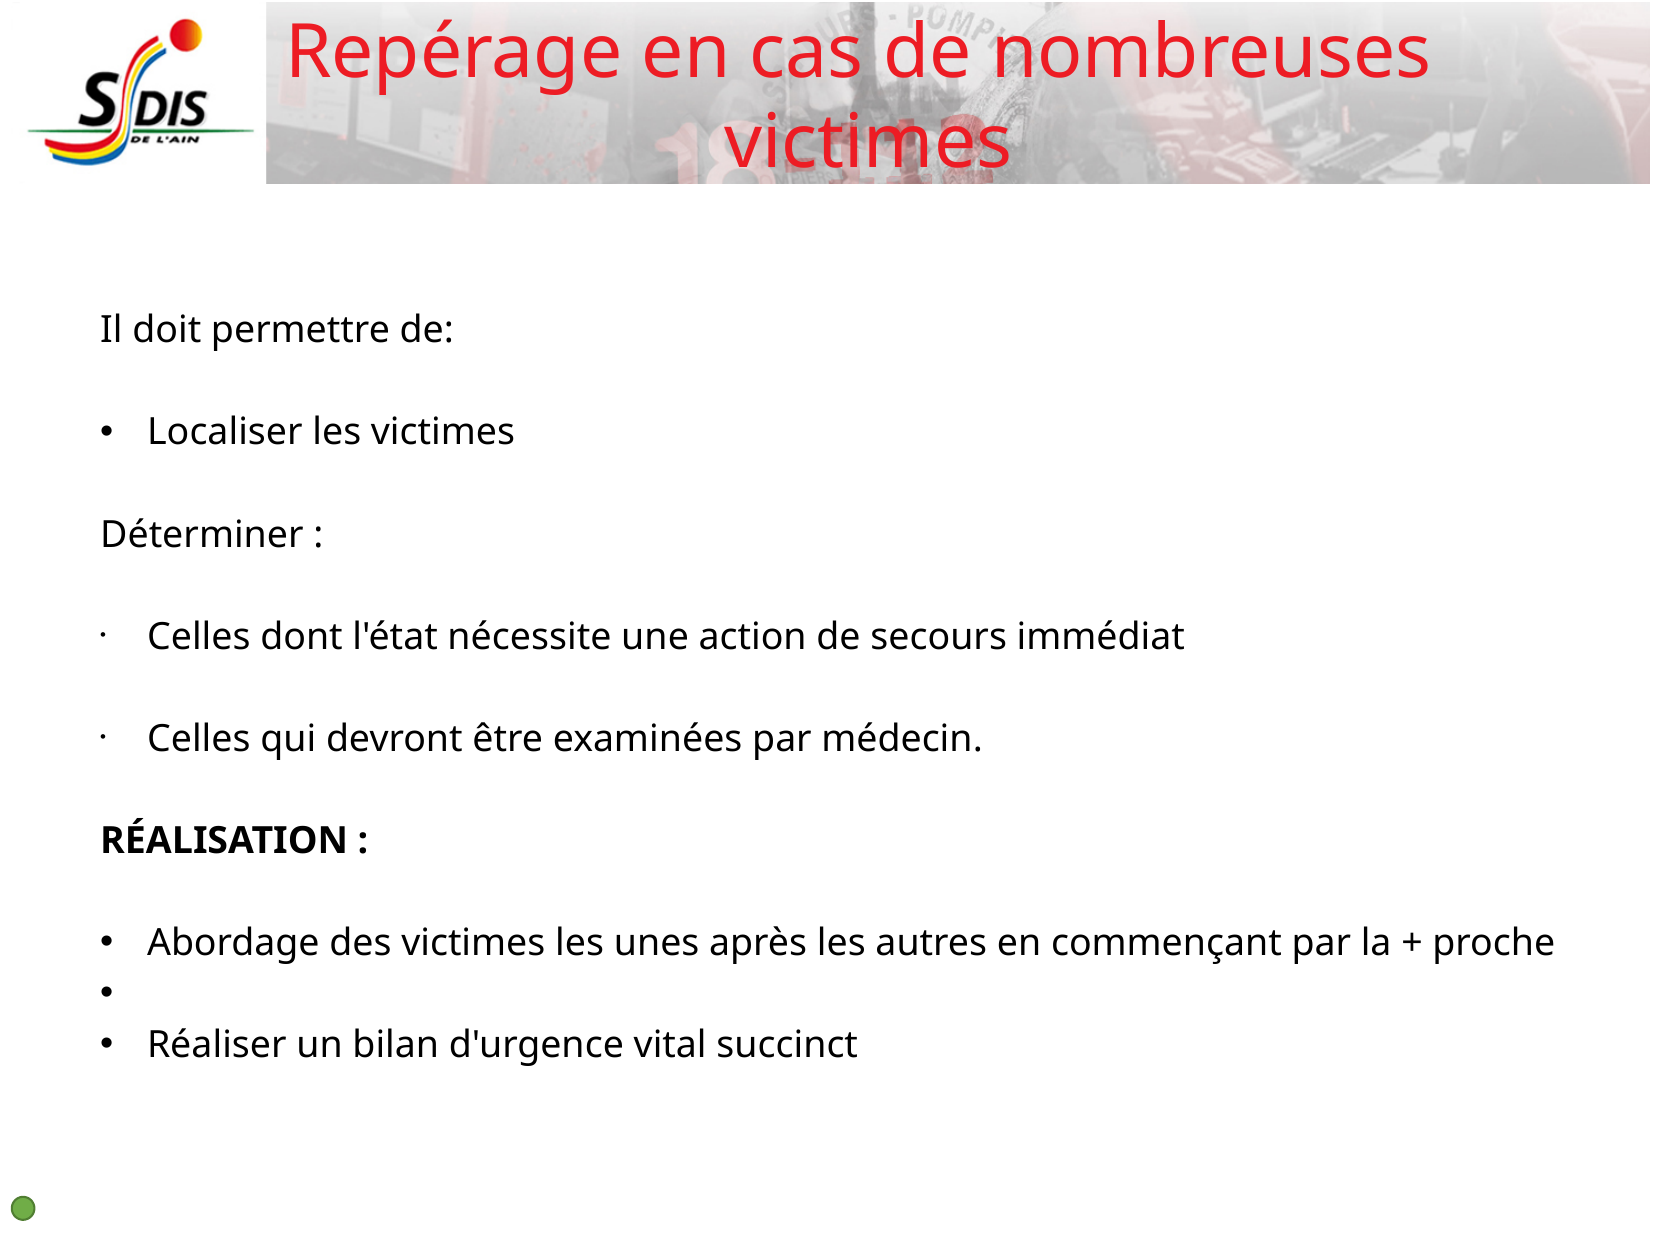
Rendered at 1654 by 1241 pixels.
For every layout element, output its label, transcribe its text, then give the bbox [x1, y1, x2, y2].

text_box [11, 1196, 35, 1220]
title Repérage en cas de nombreuses victimes [86, 2, 1650, 94]
picture [11, 2, 1650, 184]
text_box Il doit permettre de: Localiser les victimes Déterminer : Celles dont l'état nécessite une action de secours immédiat Celles qui devront être examinées par médecin. RÉALISATION : Abordage des victimes les unes après les autres en commençant par la + proche Réaliser un bilan d'urgence vital succinct [85, 295, 1577, 997]
